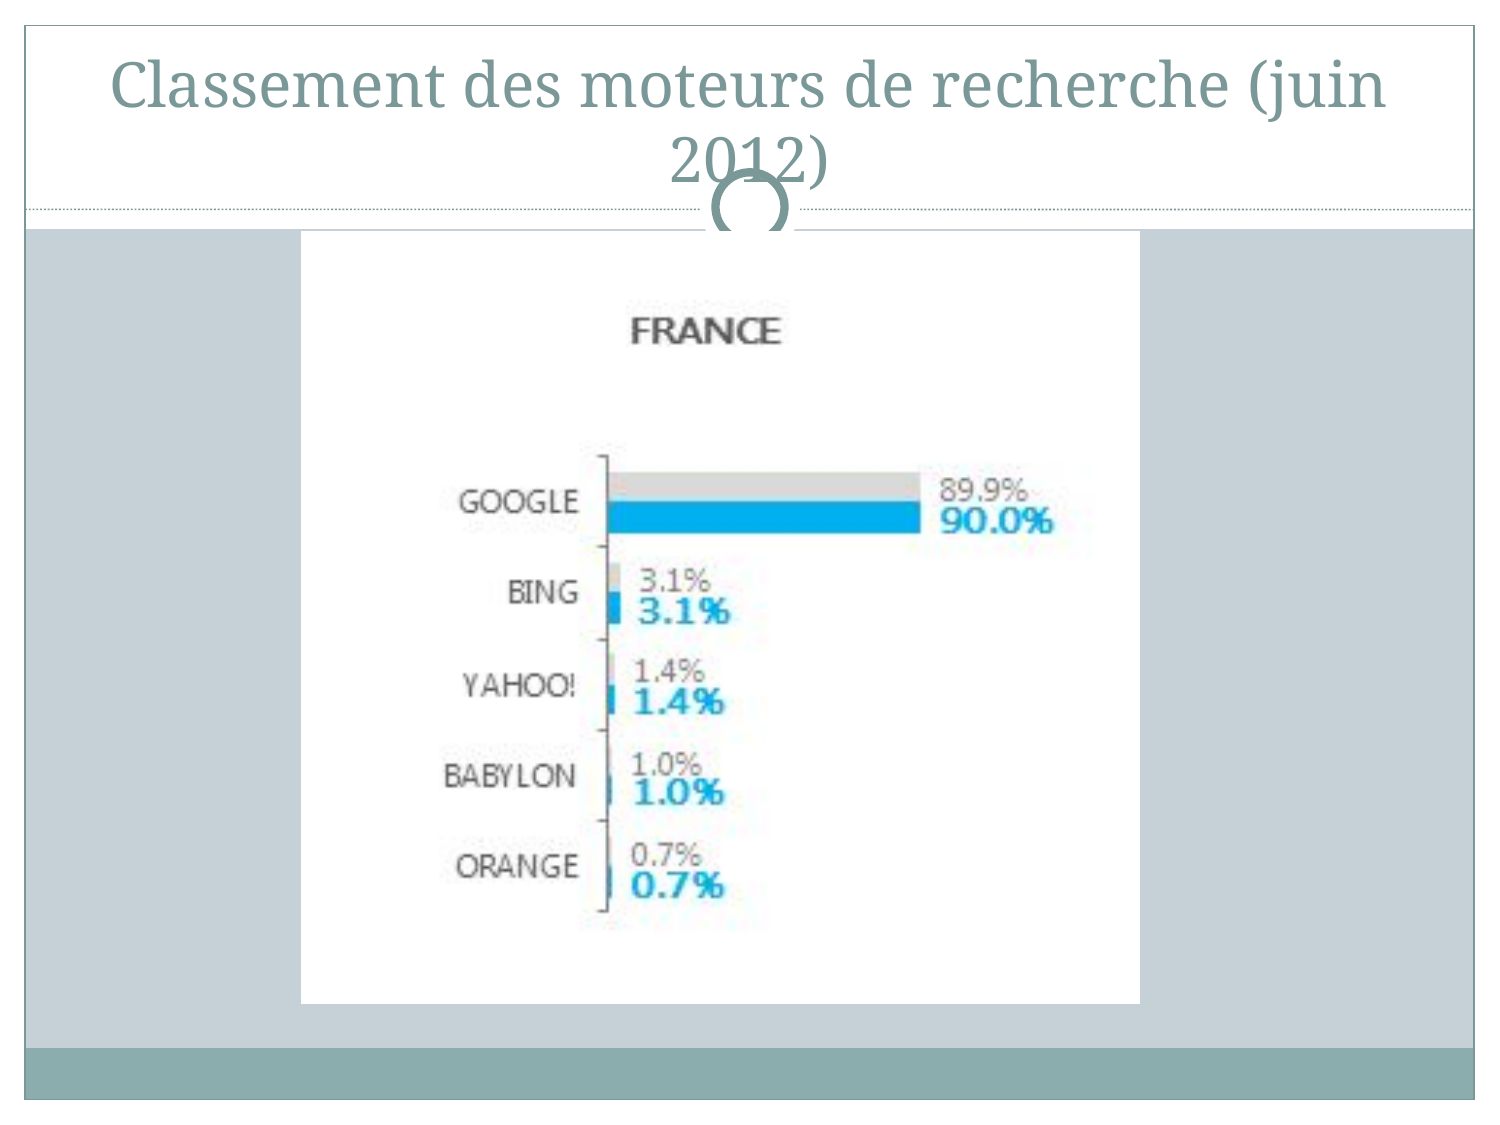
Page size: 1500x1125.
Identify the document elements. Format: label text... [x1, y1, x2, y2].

picture [301, 231, 1140, 1004]
title Classement des moteurs de recherche (juin 2012) [49, 37, 1450, 162]
